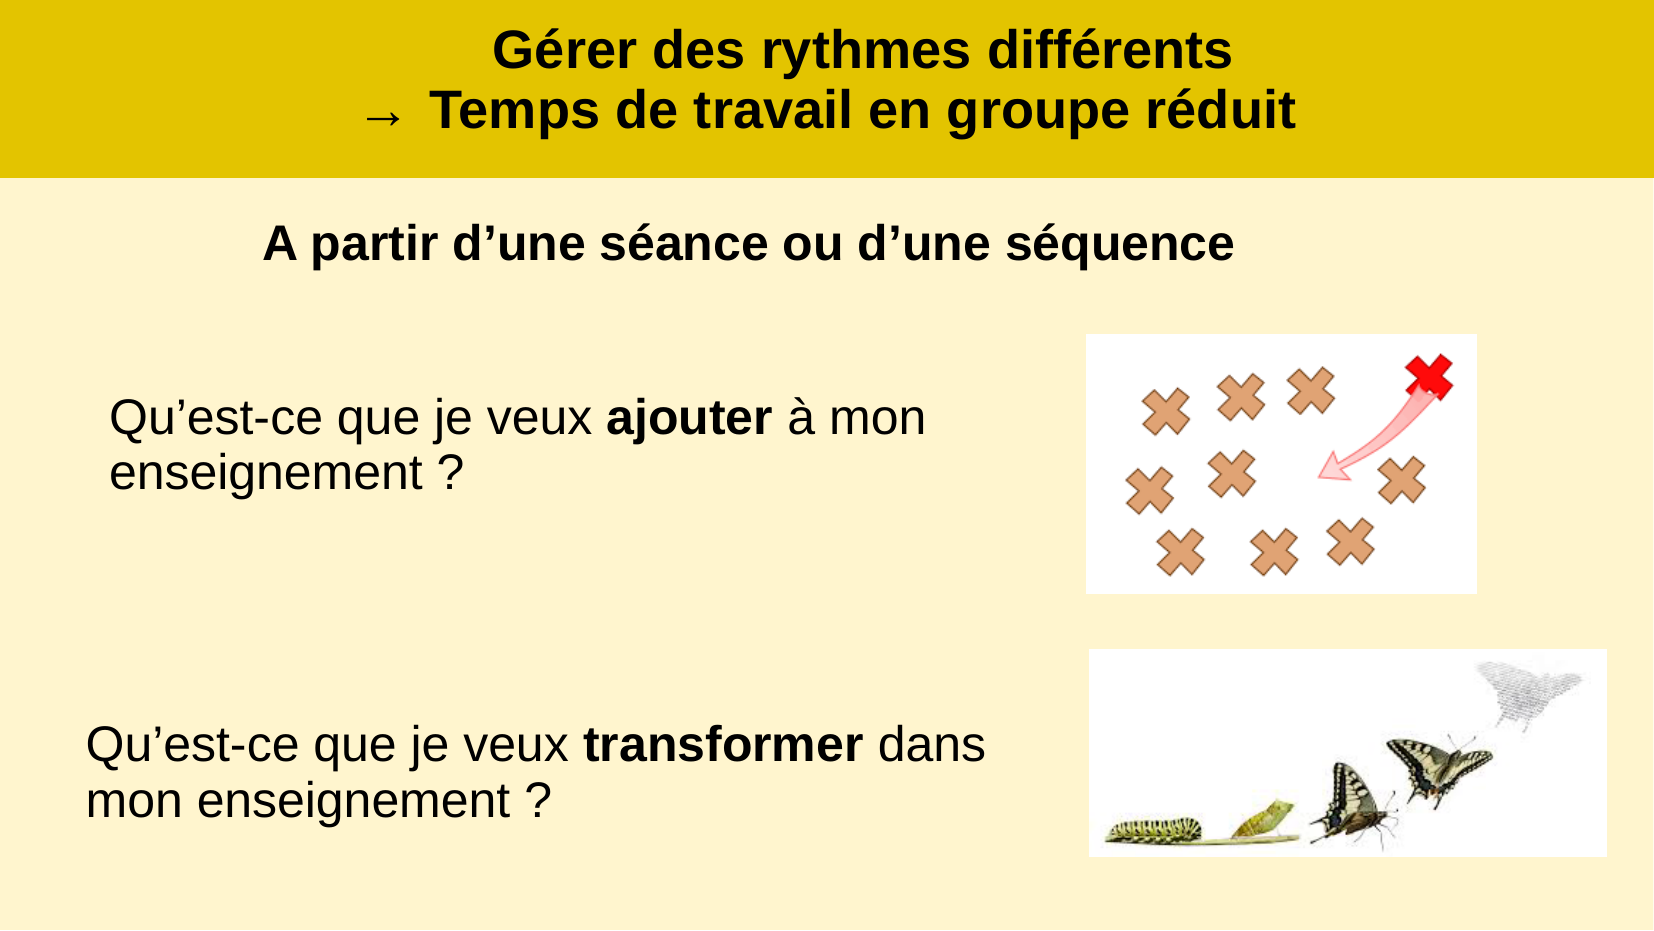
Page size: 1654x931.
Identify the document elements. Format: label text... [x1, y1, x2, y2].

picture [1086, 334, 1477, 594]
text_box Gérer des rythmes différents → Temps de travail en groupe réduit [188, 11, 1465, 209]
text_box Qu’est-ce que je veux transformer dans mon enseignement ? [70, 708, 1004, 835]
text_box A partir d’une séance ou d’une séquence [248, 208, 1347, 335]
picture [1089, 649, 1607, 857]
text_box [0, 0, 1654, 178]
text_box Qu’est-ce que je veux ajouter à mon enseignement ? [94, 381, 1004, 508]
